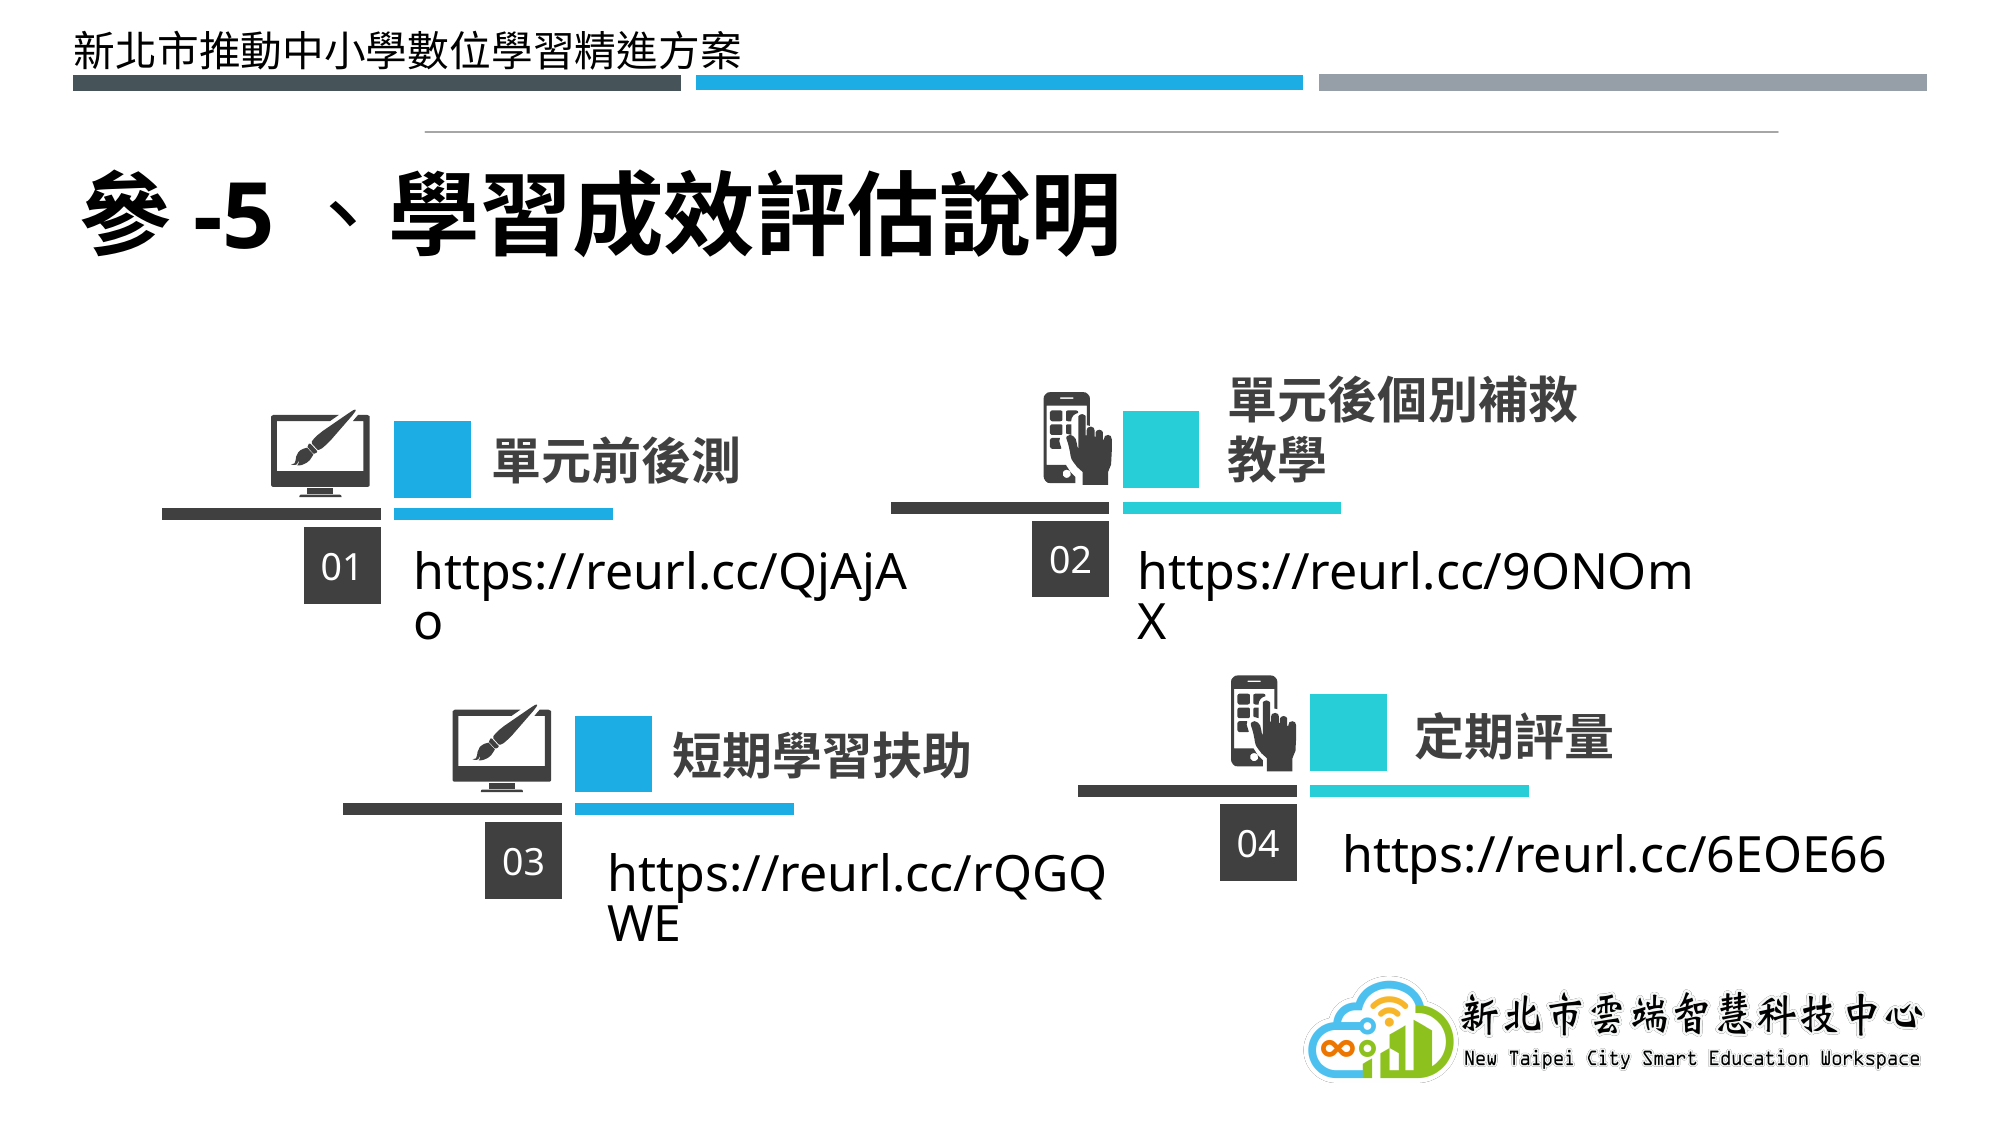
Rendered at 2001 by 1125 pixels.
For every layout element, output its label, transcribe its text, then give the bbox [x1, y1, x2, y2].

text_box [1049, 410, 1063, 422]
text_box [290, 409, 356, 466]
text_box 03 [485, 822, 562, 899]
text_box [1123, 502, 1341, 514]
text_box https://reurl.cc/rQGQWE [592, 834, 1158, 971]
text_box [472, 704, 538, 761]
text_box [452, 709, 552, 782]
text_box [1237, 707, 1250, 719]
text_box [343, 803, 562, 815]
text_box [1066, 410, 1079, 422]
text_box [480, 783, 523, 793]
text_box [1253, 707, 1259, 719]
text_box [299, 488, 342, 498]
text_box [1078, 785, 1297, 797]
picture [1299, 972, 1931, 1089]
text_box [1049, 437, 1062, 449]
text_box 定期評量 [1399, 697, 1769, 774]
text_box [575, 716, 652, 792]
text_box https://reurl.cc/9ONOmX [1122, 532, 1729, 669]
text_box [394, 421, 471, 498]
text_box [162, 508, 381, 520]
text_box [1237, 721, 1249, 733]
text_box [394, 508, 613, 520]
text_box 02 [1032, 521, 1109, 597]
text_box [1310, 694, 1387, 771]
text_box 參-5、學習成效評估說明 [65, 150, 1236, 275]
text_box 01 [304, 527, 381, 604]
text_box [1250, 700, 1297, 772]
text_box [1049, 424, 1063, 435]
text_box 04 [1220, 804, 1297, 881]
text_box [891, 502, 1109, 514]
text_box [1123, 411, 1199, 488]
text_box [575, 803, 794, 815]
text_box [1237, 693, 1250, 705]
text_box 單元前後測 [476, 421, 845, 498]
text_box 新北市推動中小學數位學習精進方案 [59, 18, 766, 83]
text_box 短期學習扶助 [657, 716, 1027, 793]
text_box [1253, 693, 1266, 705]
text_box [1310, 785, 1529, 797]
text_box [271, 414, 370, 487]
text_box 單元後個別補救教學 [1212, 361, 1609, 498]
text_box [1231, 675, 1278, 767]
text_box https://reurl.cc/QjAjAo [398, 531, 938, 669]
text_box [1043, 392, 1112, 485]
text_box https://reurl.cc/6EOE66 [1327, 814, 1927, 952]
